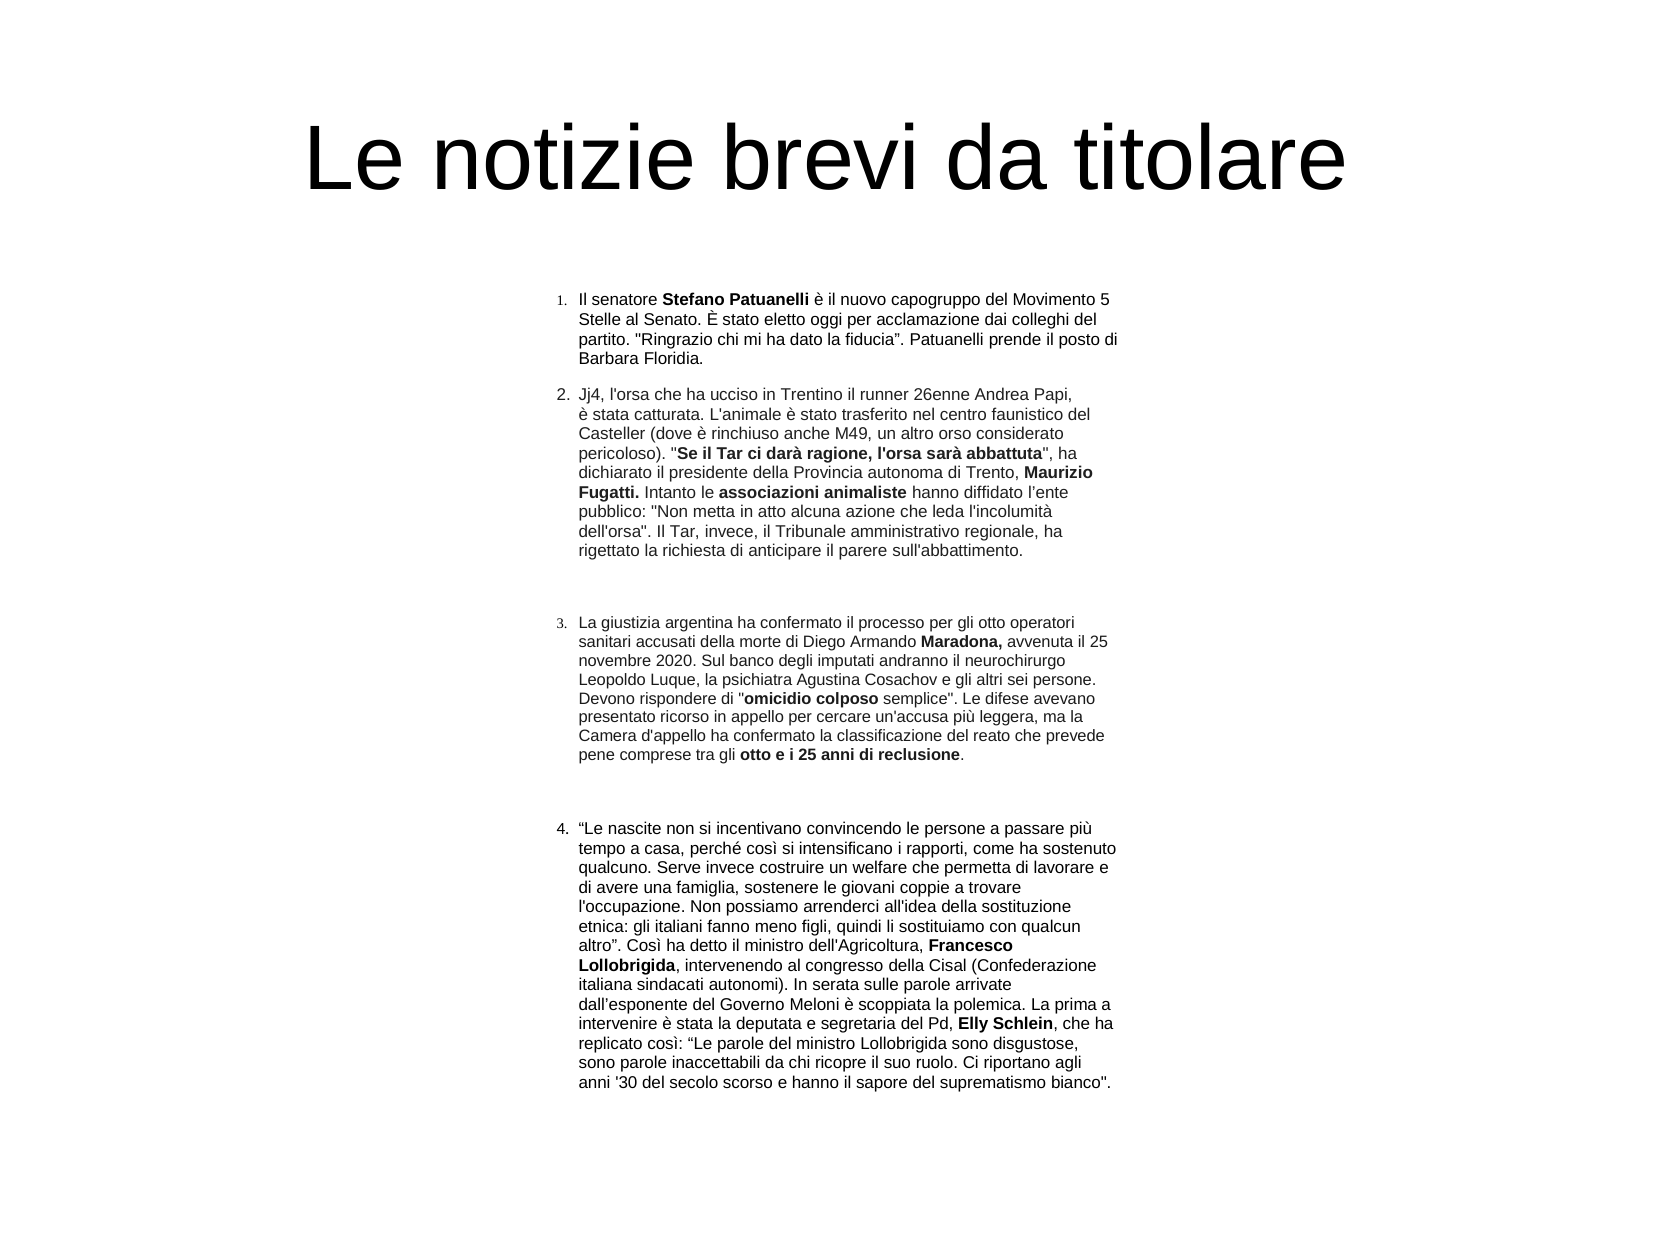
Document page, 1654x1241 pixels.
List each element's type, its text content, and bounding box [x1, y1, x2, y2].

title Le notizie brevi da titolare [82, 49, 1571, 257]
chart [534, 290, 1119, 1109]
